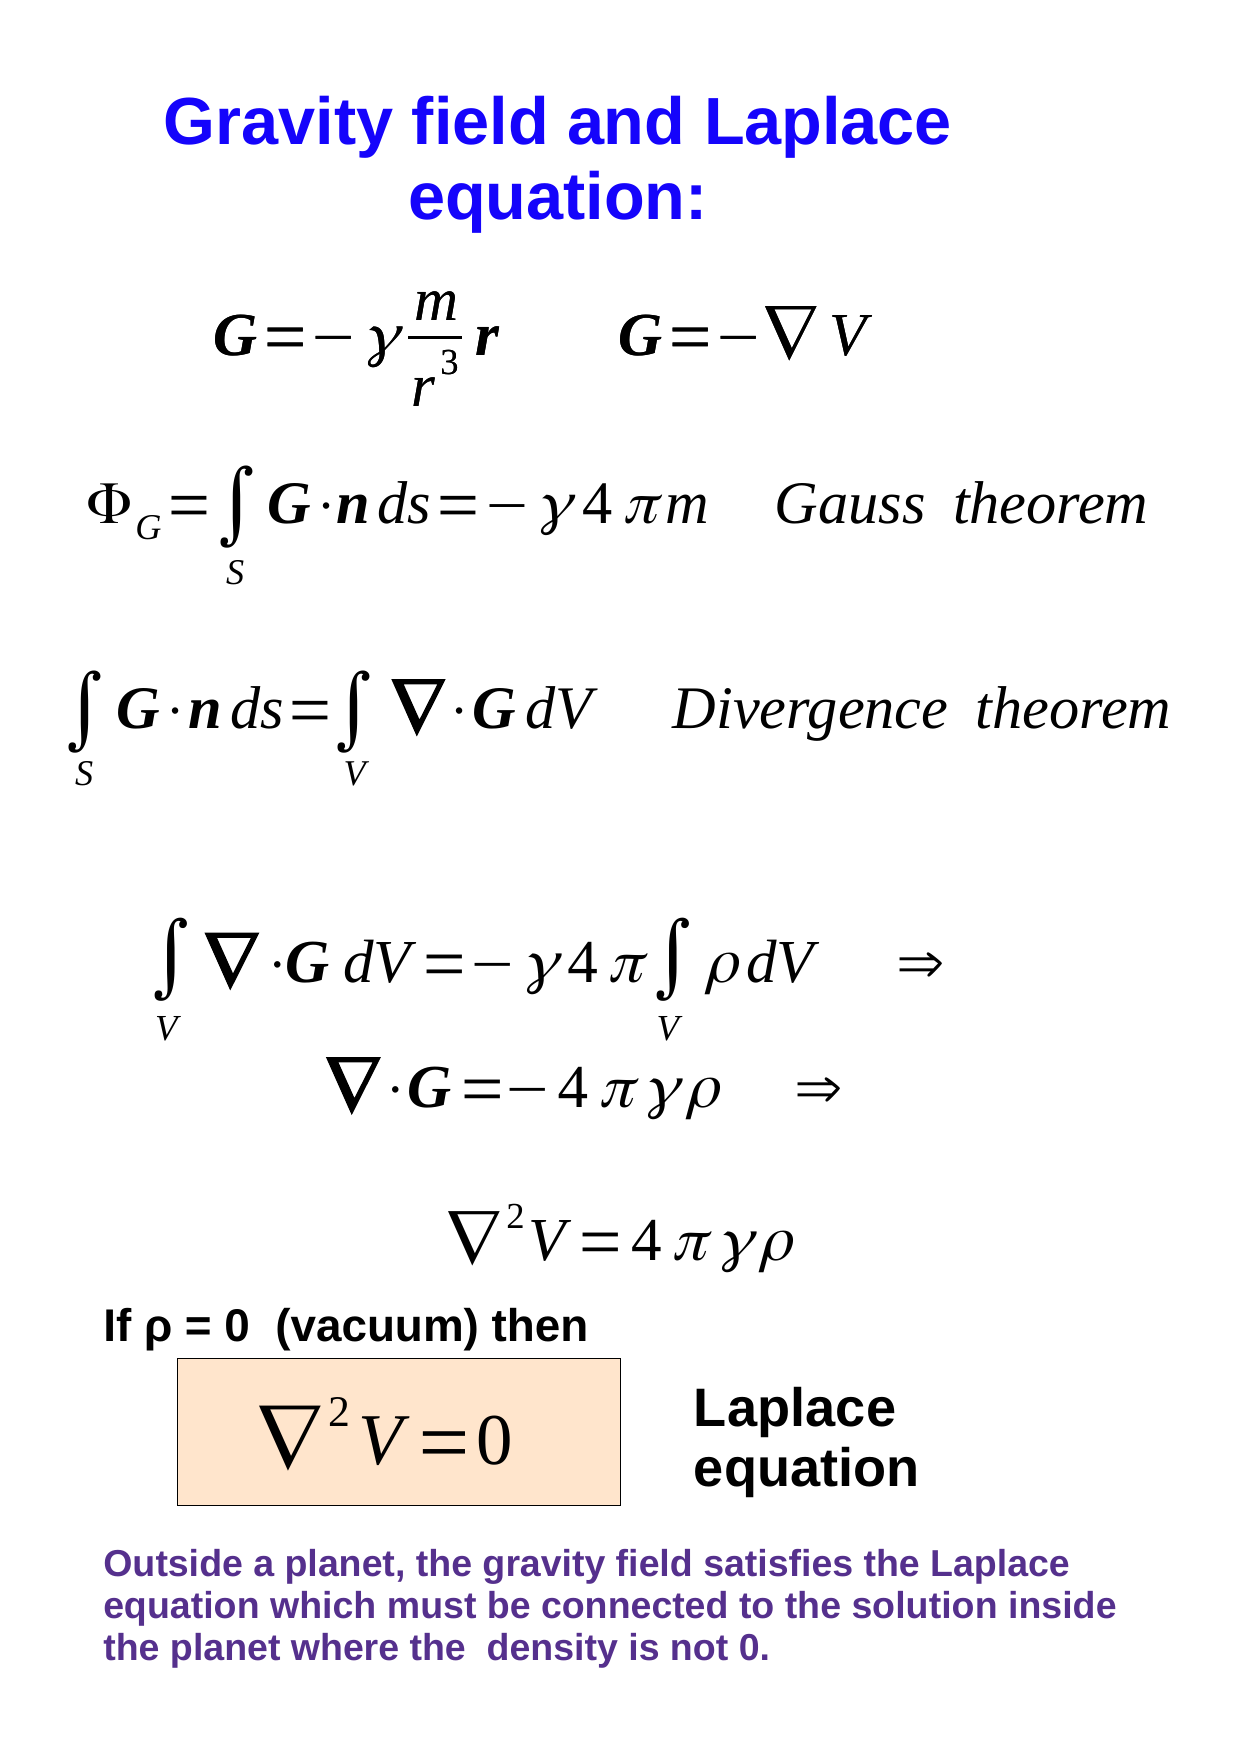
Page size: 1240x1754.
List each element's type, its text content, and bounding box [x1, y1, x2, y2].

chart [197, 265, 890, 420]
chart [240, 1387, 532, 1480]
text_box [177, 1359, 621, 1506]
text_box Laplace equation [679, 1370, 1152, 1506]
title Gravity field and Laplace equation: [53, 22, 1063, 296]
chart [129, 915, 966, 1275]
chart [44, 459, 1187, 795]
text_box Outside a planet, the gravity field satisfies the Laplace equation which must be connected to the solution inside the planet where the density is not 0. [88, 1535, 1182, 1677]
text_box If ρ = 0 (vacuum) then [88, 1292, 1004, 1359]
